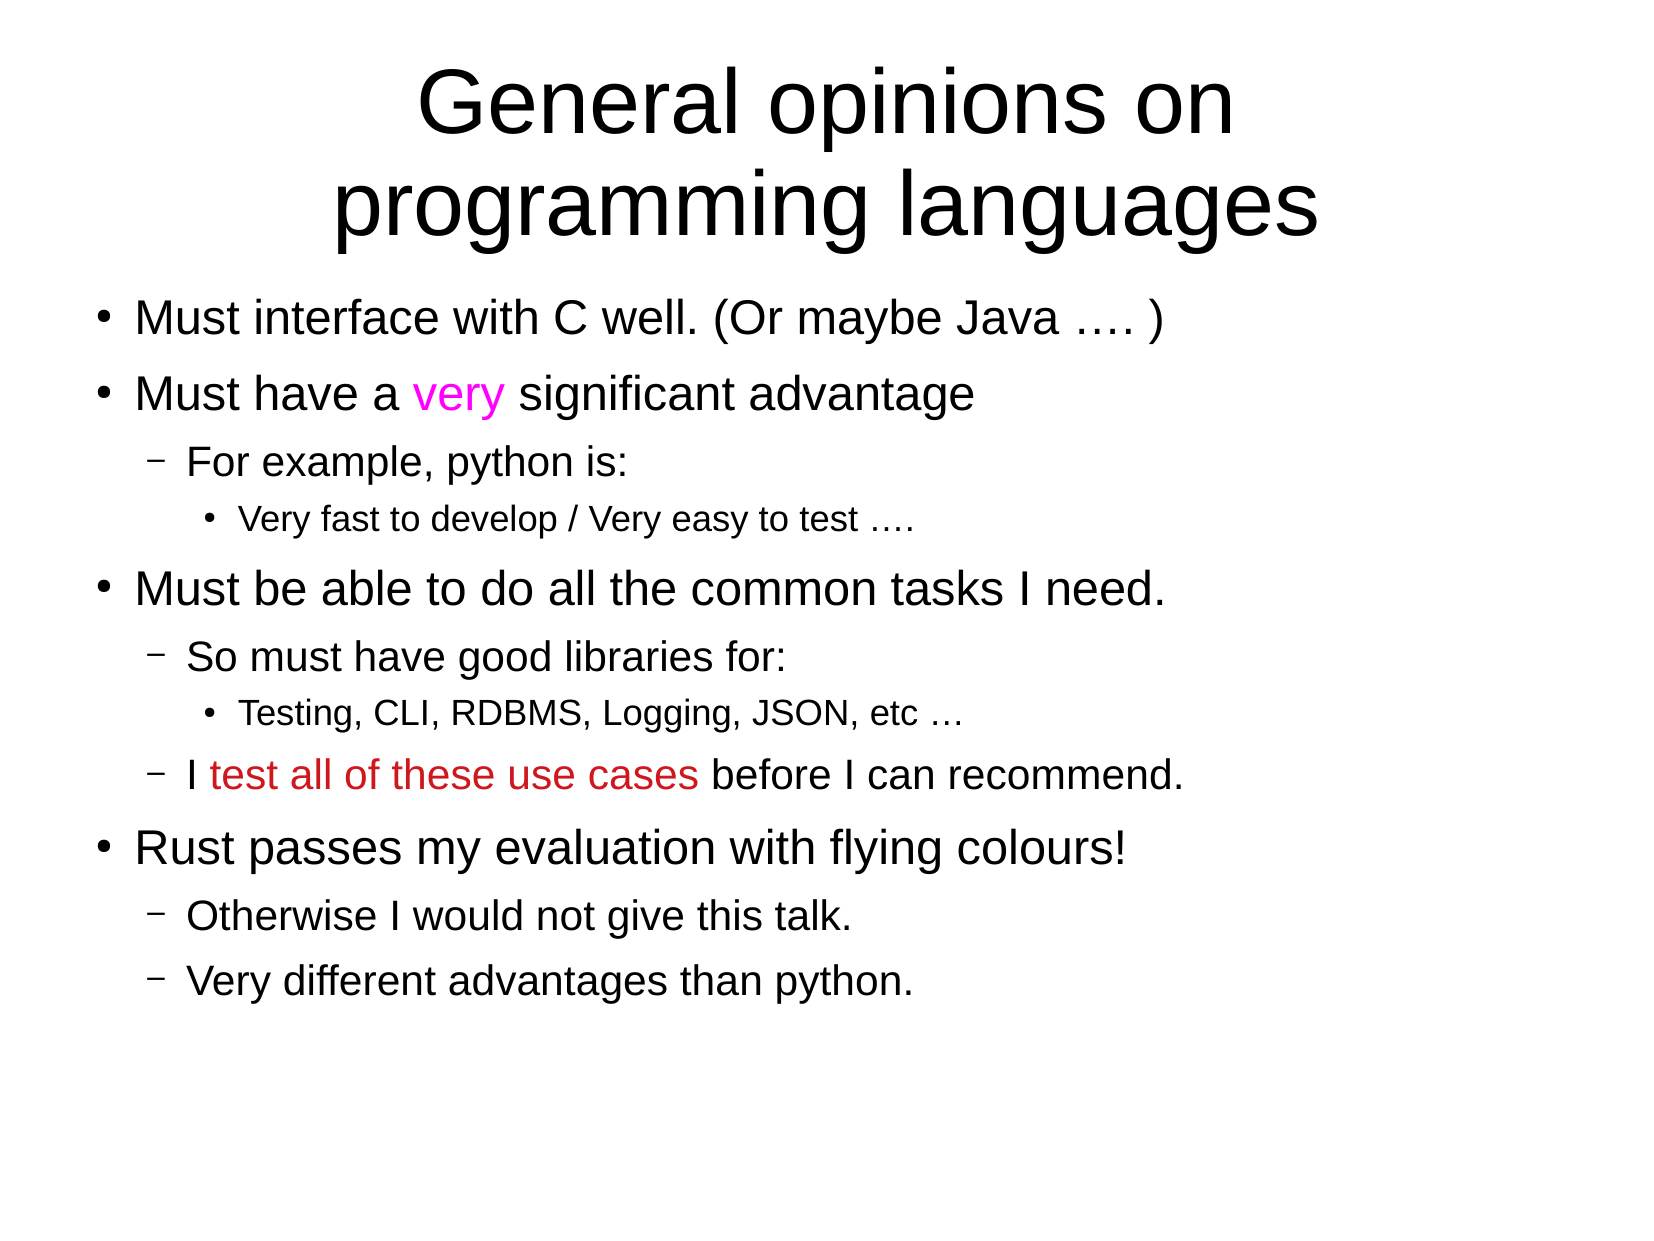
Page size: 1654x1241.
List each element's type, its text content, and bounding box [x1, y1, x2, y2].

list Must interface with C well. (Or maybe Java …. ) Must have a very significant advantage For example, python is: Very fast to develop / Very easy to test …. Must be able to do all the common tasks I need. So must have good libraries for: Testing, CLI, RDBMS, Logging, JSON, etc … I test all of these use cases before I can recommend. Rust passes my evaluation with flying colours! Otherwise I would not give this talk. Very different advantages than python. [82, 290, 1571, 1010]
title General opinions on programming languages [82, 49, 1571, 257]
